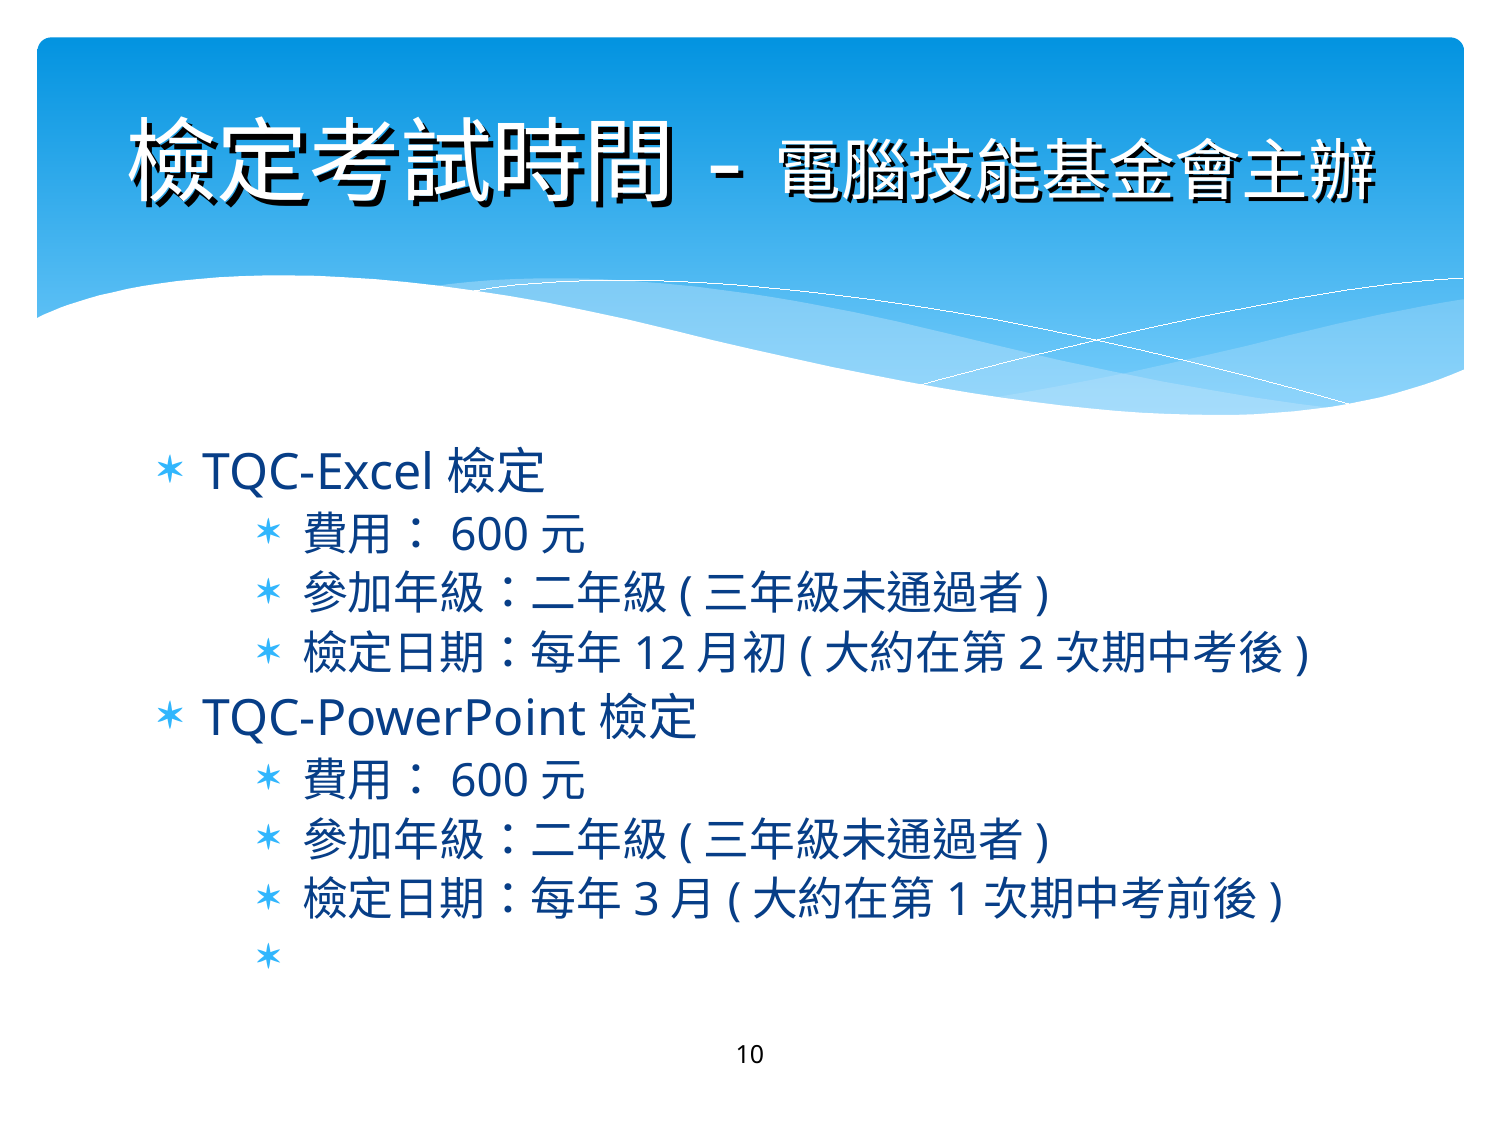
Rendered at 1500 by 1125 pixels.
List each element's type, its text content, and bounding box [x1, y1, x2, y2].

text_box 10 [654, 1025, 846, 1086]
list TQC-Excel檢定 費用：600元 參加年級：二年級(三年級未通過者) 檢定日期：每年12月初(大約在第2次期中考後) TQC-PowerPoint檢定 費用：600元 參加年級：二年級(三年級未通過者) 檢定日期：每年3月(大約在第1次期中考前後) [142, 438, 1359, 1005]
title 檢定考試時間-電腦技能基金會主辦 [75, 55, 1426, 261]
